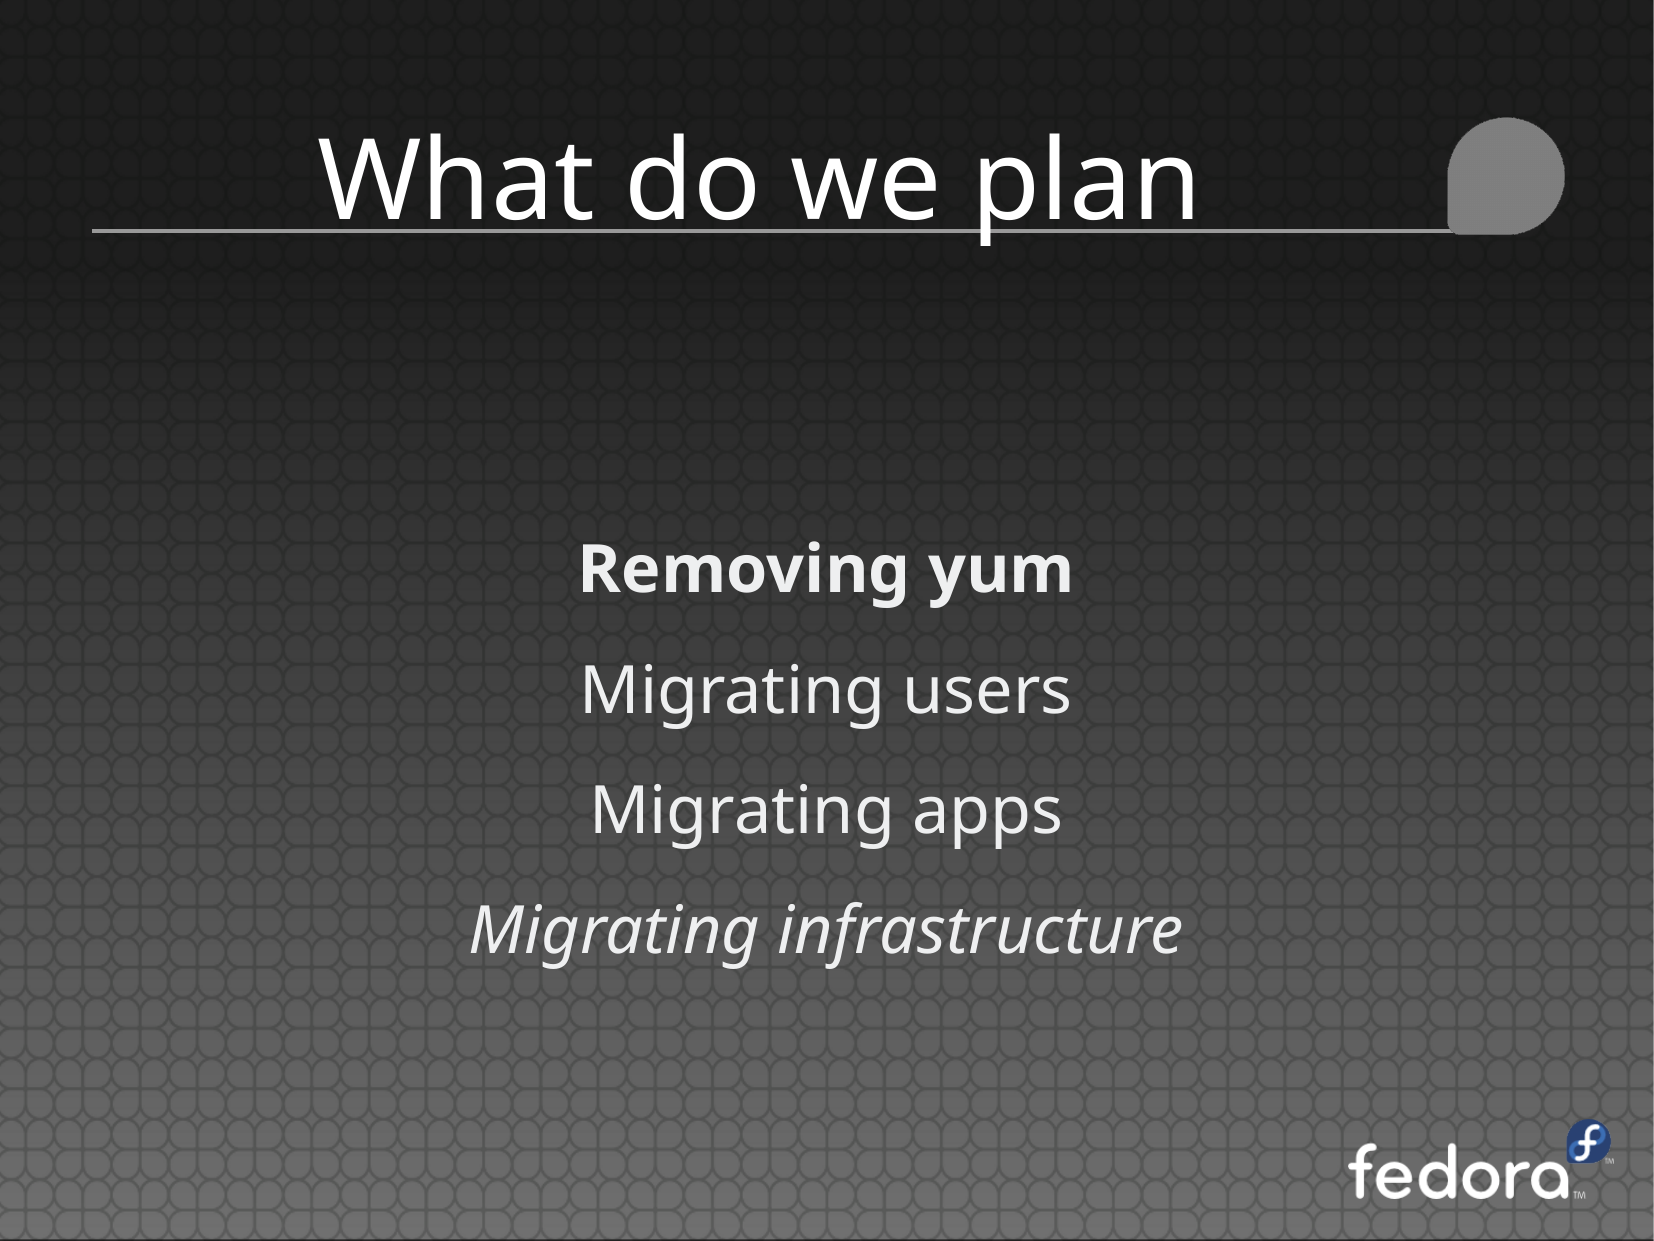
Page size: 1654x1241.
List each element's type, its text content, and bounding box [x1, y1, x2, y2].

title What do we plan [94, 100, 1426, 251]
list Removing yum Migrating users Migrating apps Migrating infrastructure [82, 290, 1571, 1205]
picture [0, 0, 1654, 1241]
